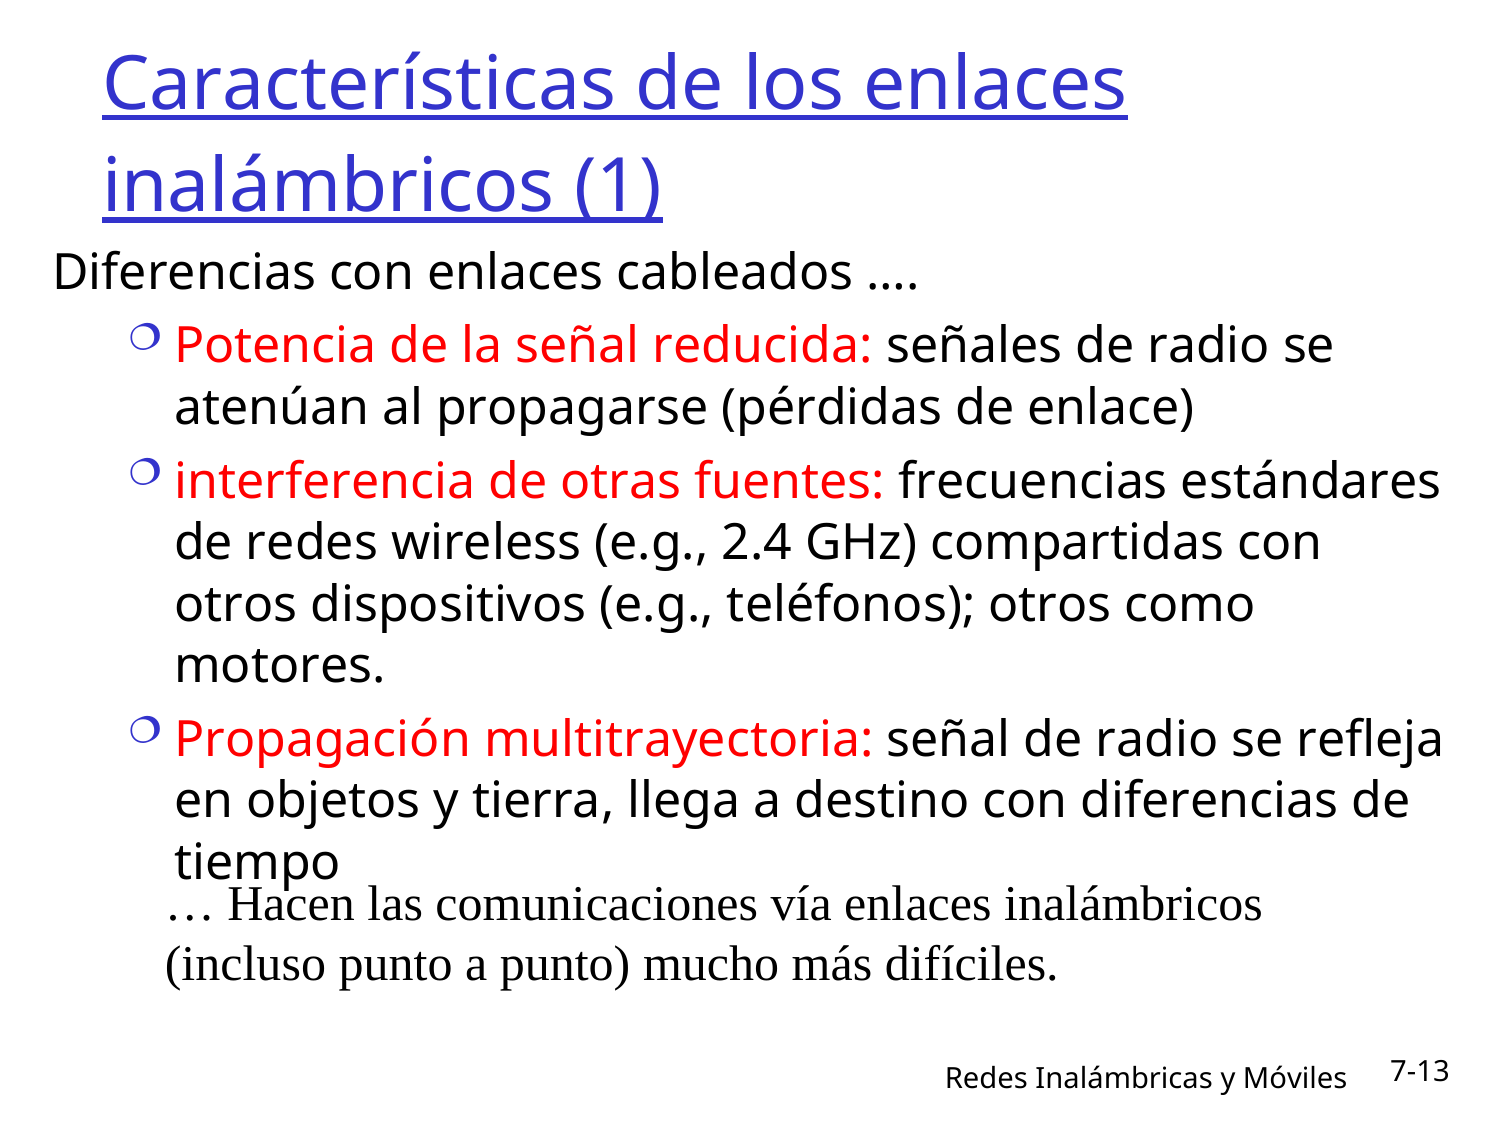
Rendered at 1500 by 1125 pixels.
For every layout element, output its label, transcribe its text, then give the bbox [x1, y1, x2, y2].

text_box … Hacen las comunicaciones vía enlaces inalámbricos (incluso punto a punto) mucho más difíciles. [150, 862, 1426, 998]
title Características de los enlaces inalámbricos (1) [87, 36, 1363, 227]
list Diferencias con enlaces cableados …. Potencia de la señal reducida: señales de radio se atenúan al propagarse (pérdidas de enlace) interferencia de otras fuentes: frecuencias estándares de redes wireless (e.g., 2.4 GHz) compartidas con otros dispositivos (e.g., teléfonos); otros como motores. Propagación multitrayectoria: señal de radio se refleja en objetos y tierra, llega a destino con diferencias de tiempo [37, 232, 1463, 1085]
